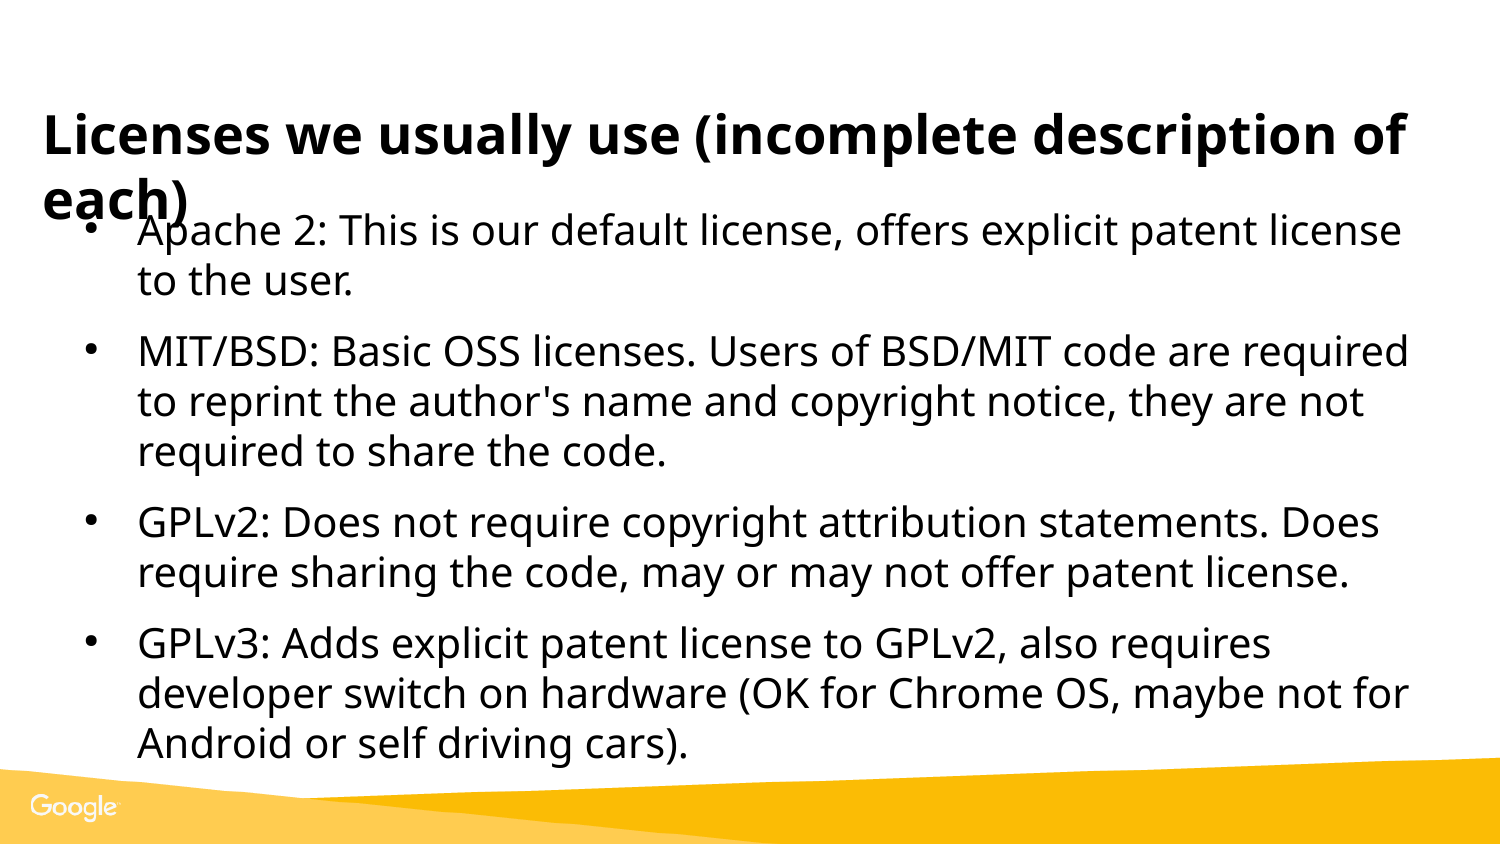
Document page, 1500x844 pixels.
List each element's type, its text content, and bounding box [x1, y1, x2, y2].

picture [0, 0, 1500, 844]
text_box Licenses we usually use (incomplete description of each) [27, 85, 1478, 210]
list Apache 2: This is our default license, offers explicit patent license to the user. MIT/BSD: Basic OSS licenses. Users of BSD/MIT code are required to reprint the author's name and copyright notice, they are not required to share the code. GPLv2: Does not require copyright attribution statements. Does require sharing the code, may or may not offer patent license. GPLv3: Adds explicit patent license to GPLv2, also requires developer switch on hardware (OK for Chrome OS, maybe not for Android or self driving cars). [51, 210, 1449, 750]
